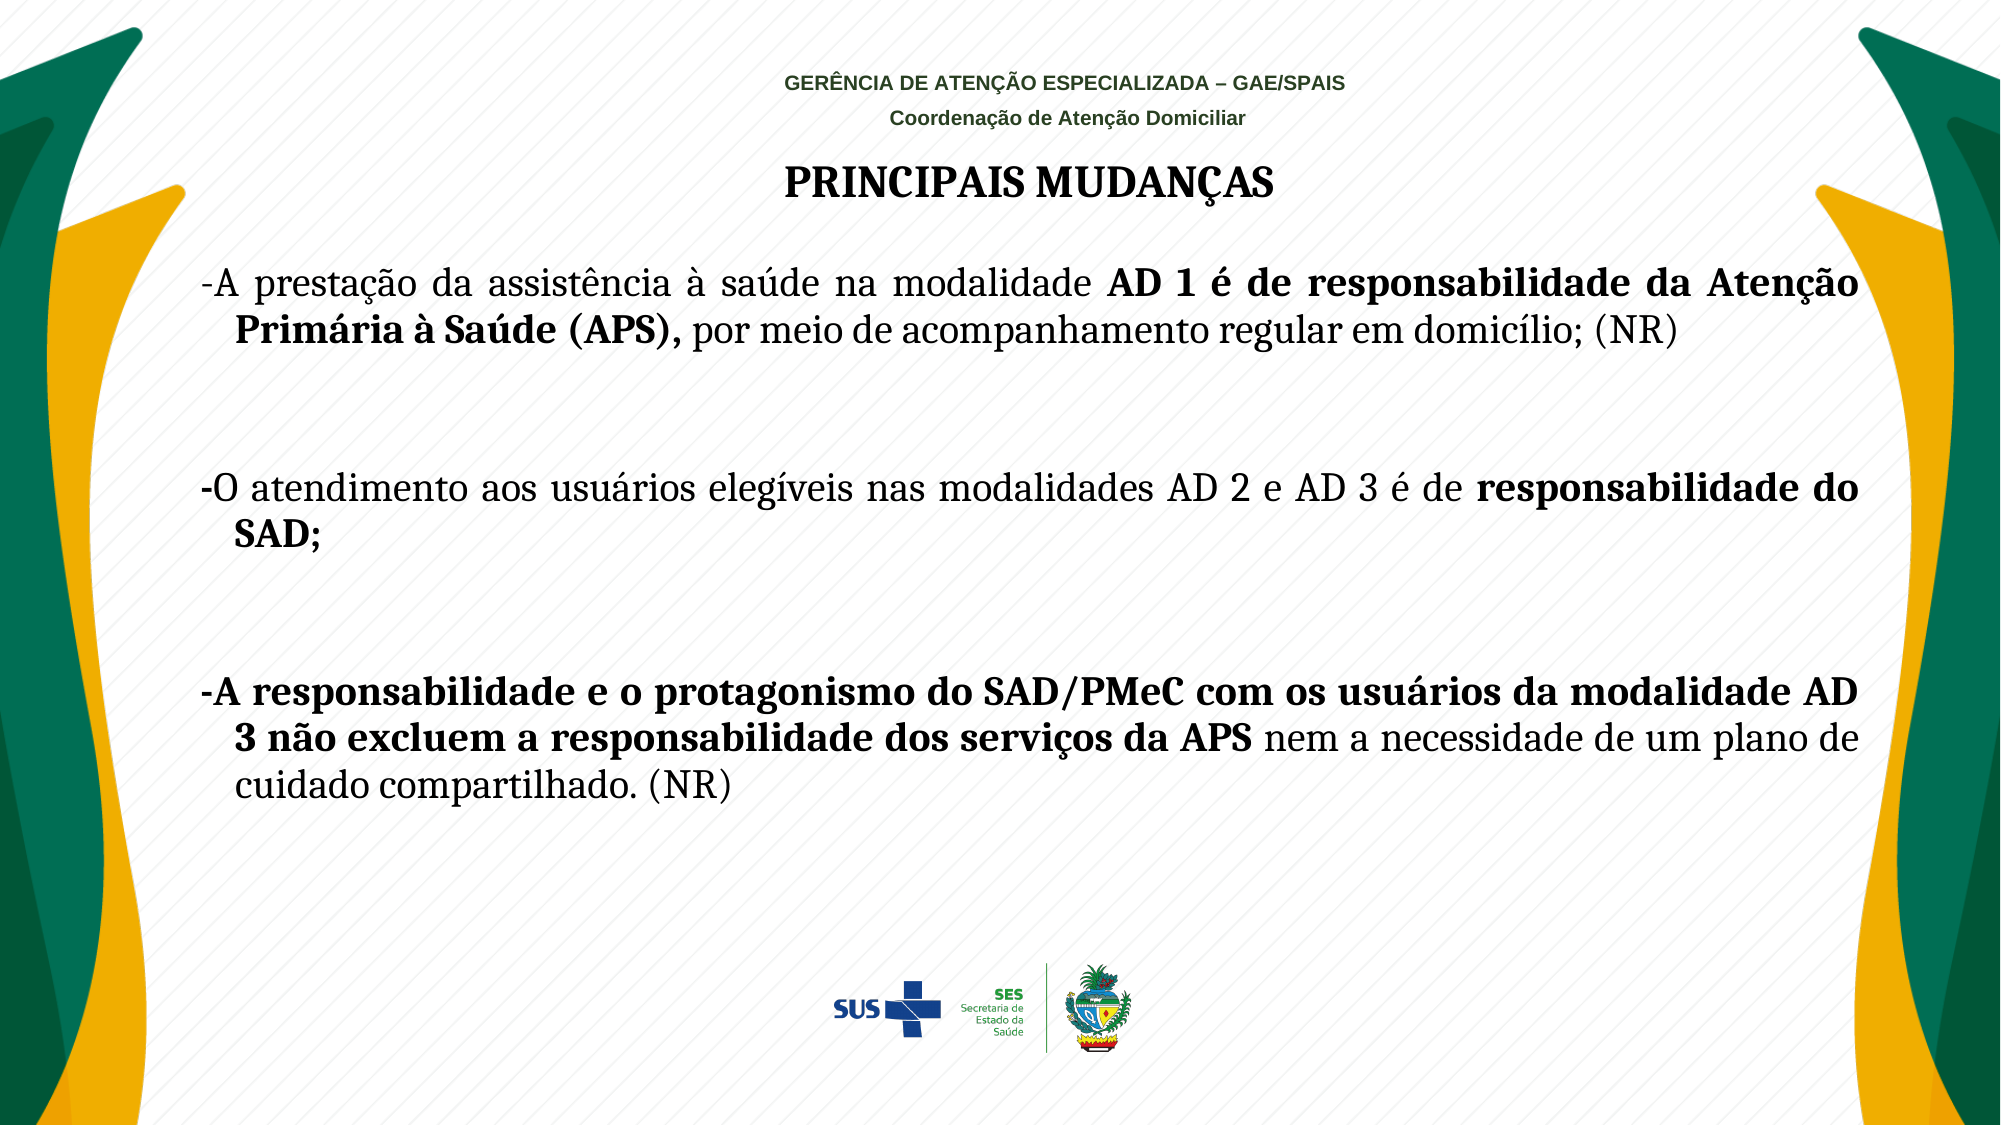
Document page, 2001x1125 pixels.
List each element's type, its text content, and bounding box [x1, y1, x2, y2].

picture [0, 0, 2001, 1125]
text_box PRINCIPAIS MUDANÇAS -A prestação da assistência à saúde na modalidade AD 1 é de responsabilidade da Atenção Primária à Saúde (APS), por meio de acompanhamento regular em domicílio; (NR) -O atendimento aos usuários elegíveis nas modalidades AD 2 e AD 3 é de responsabilidade do SAD; -A responsabilidade e o protagonismo do SAD/PMeC com os usuários da modalidade AD 3 não excluem a responsabilidade dos serviços da APS nem a necessidade de um plano de cuidado compartilhado. (NR) [185, 148, 1875, 965]
text_box GERÊNCIA DE ATENÇÃO ESPECIALIZADA – GAE/SPAIS Coordenação de Atenção Domiciliar [326, 61, 1804, 137]
